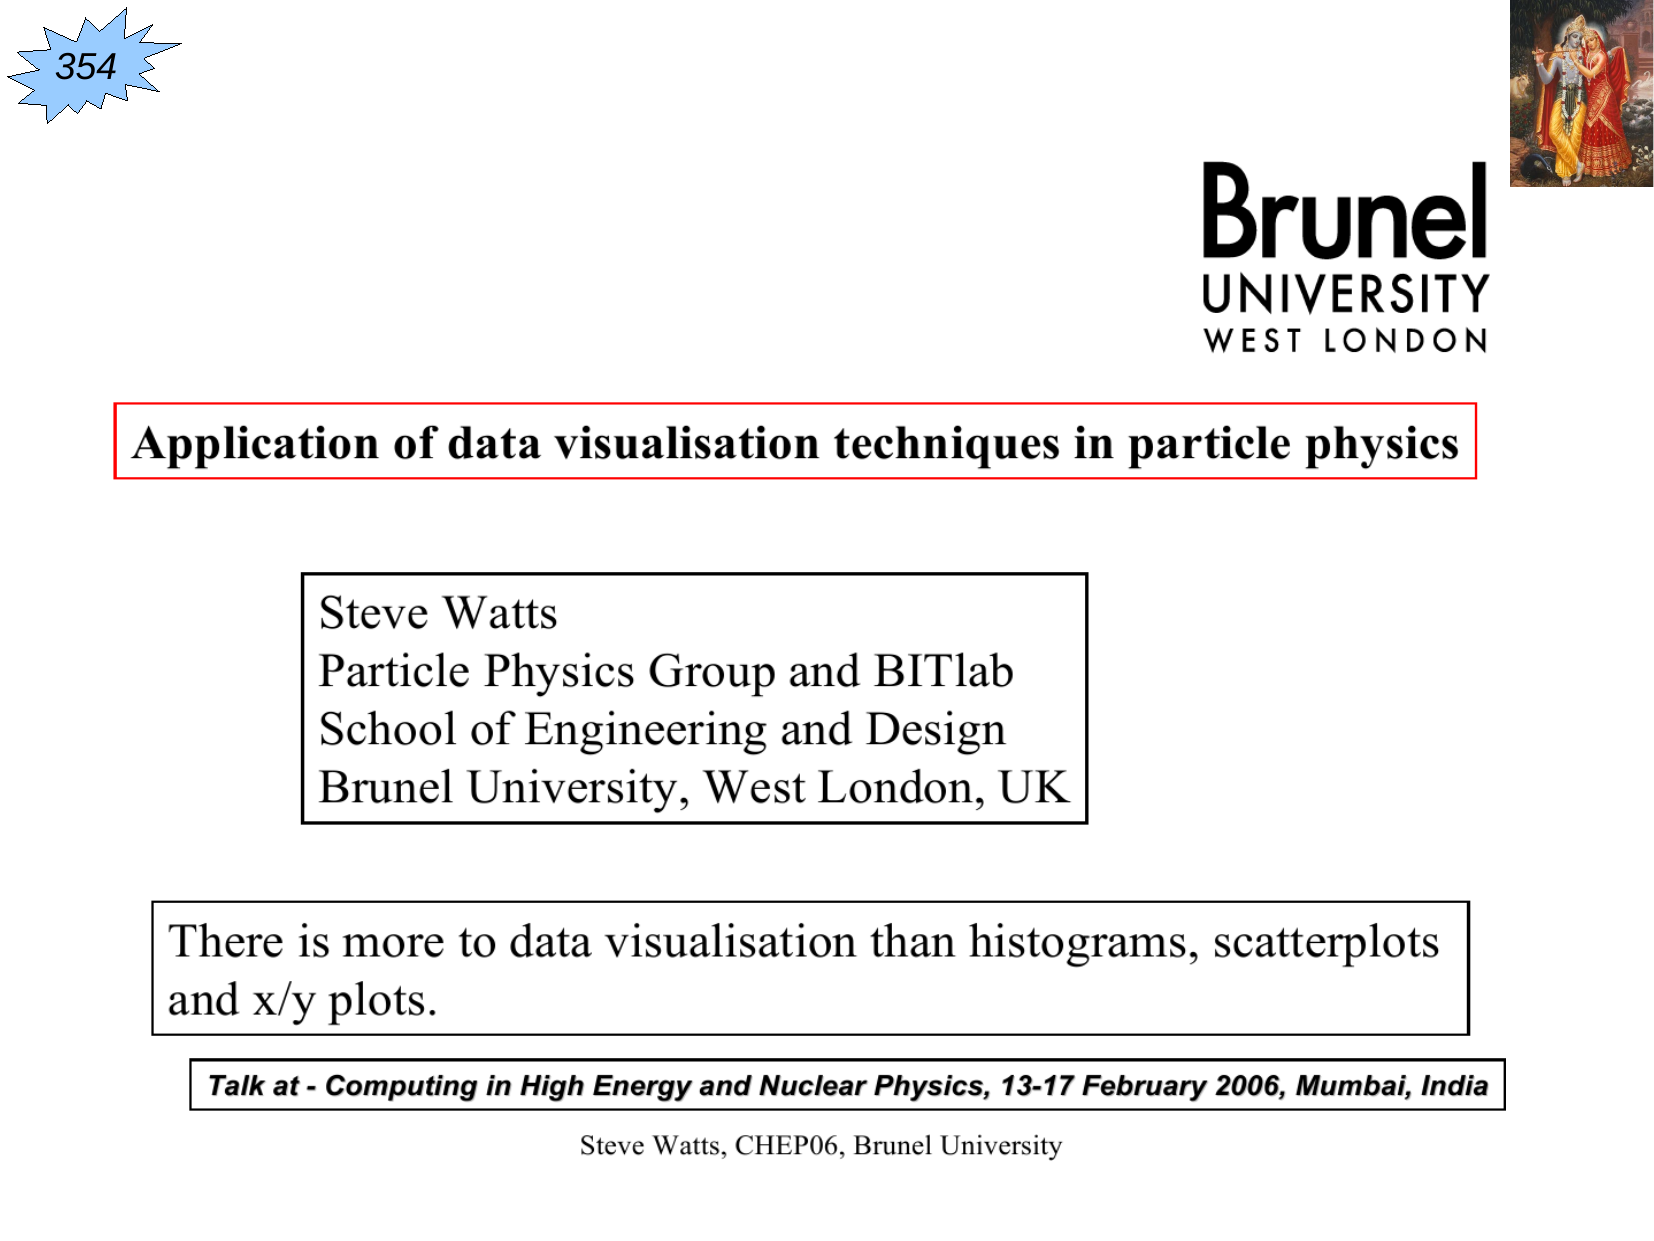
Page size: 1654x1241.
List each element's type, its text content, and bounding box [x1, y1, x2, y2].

picture [102, 132, 1506, 1199]
text_box 354 [7, 7, 182, 124]
picture [1510, 0, 1654, 187]
